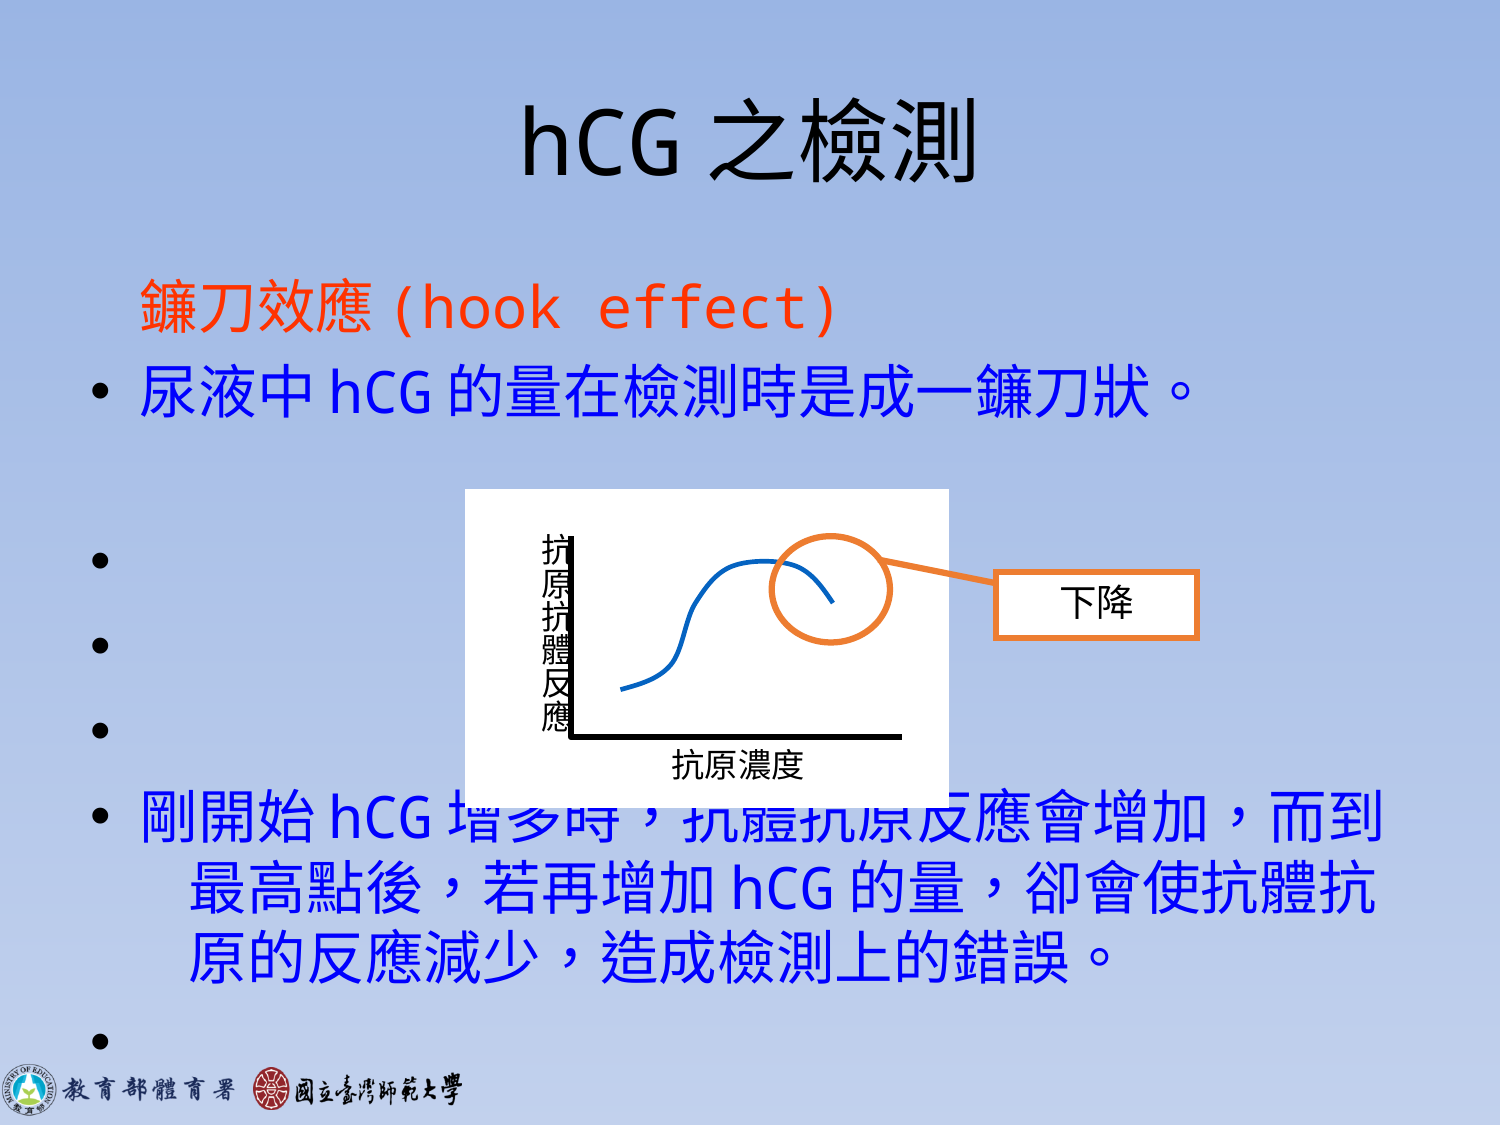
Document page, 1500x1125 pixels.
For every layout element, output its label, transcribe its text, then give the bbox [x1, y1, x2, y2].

text_box 下降 [996, 571, 1197, 639]
text_box 抗原抗體反應 [513, 497, 584, 770]
text_box [465, 489, 949, 808]
list 鐮刀效應(hook effect) 尿液中hCG的量在檢測時是成一鐮刀狀。 剛開始hCG增多時，抗體抗原反應會增加，而到最高點後，若再增加hCG的量，卻會使抗體抗原的反應減少，造成檢測上的錯誤。 [75, 262, 1426, 1005]
text_box [775, 540, 886, 639]
title hCG之檢測 [75, 45, 1426, 233]
text_box 抗原濃度 [584, 737, 892, 793]
